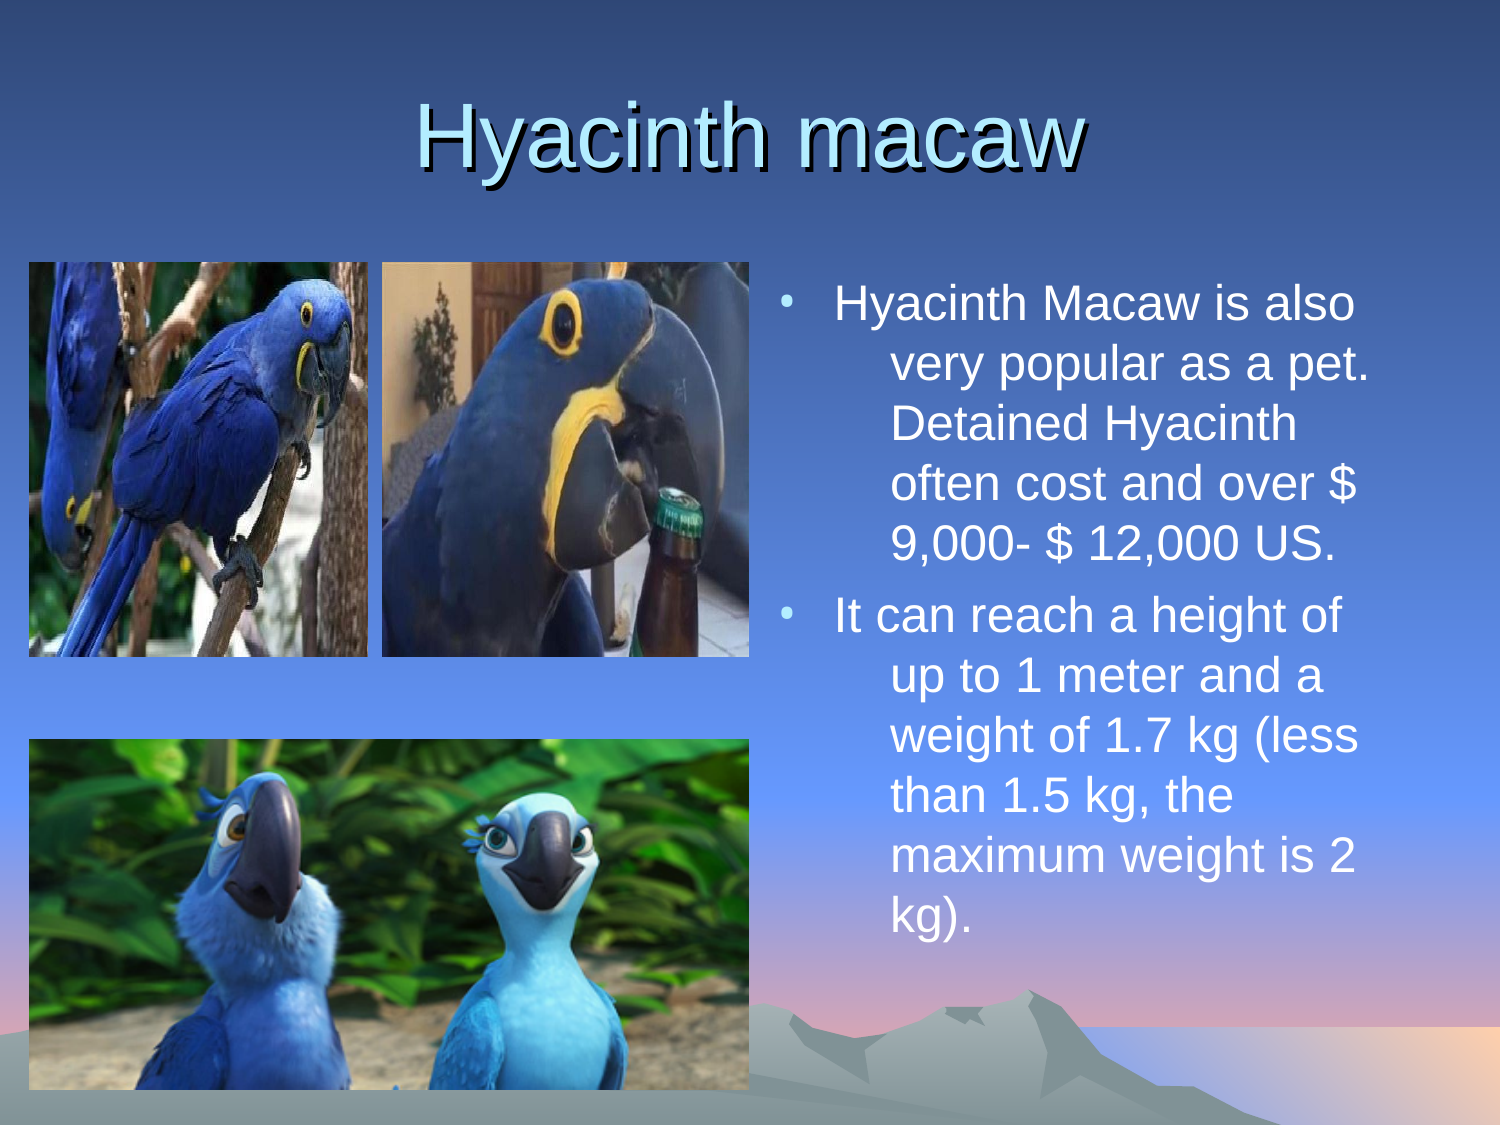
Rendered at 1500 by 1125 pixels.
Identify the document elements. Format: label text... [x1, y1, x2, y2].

list Hyacinth Macaw is also very popular as a pet. Detained Hyacinth often cost and over $ 9,000- $ 12,000 US. It can reach a height of up to 1 meter and a weight of 1.7 kg (less than 1.5 kg, the maximum weight is 2 kg). [762, 262, 1426, 1000]
picture [382, 262, 749, 658]
title Hyacinth macaw [75, 37, 1426, 225]
picture [29, 739, 749, 1090]
picture [29, 262, 368, 658]
